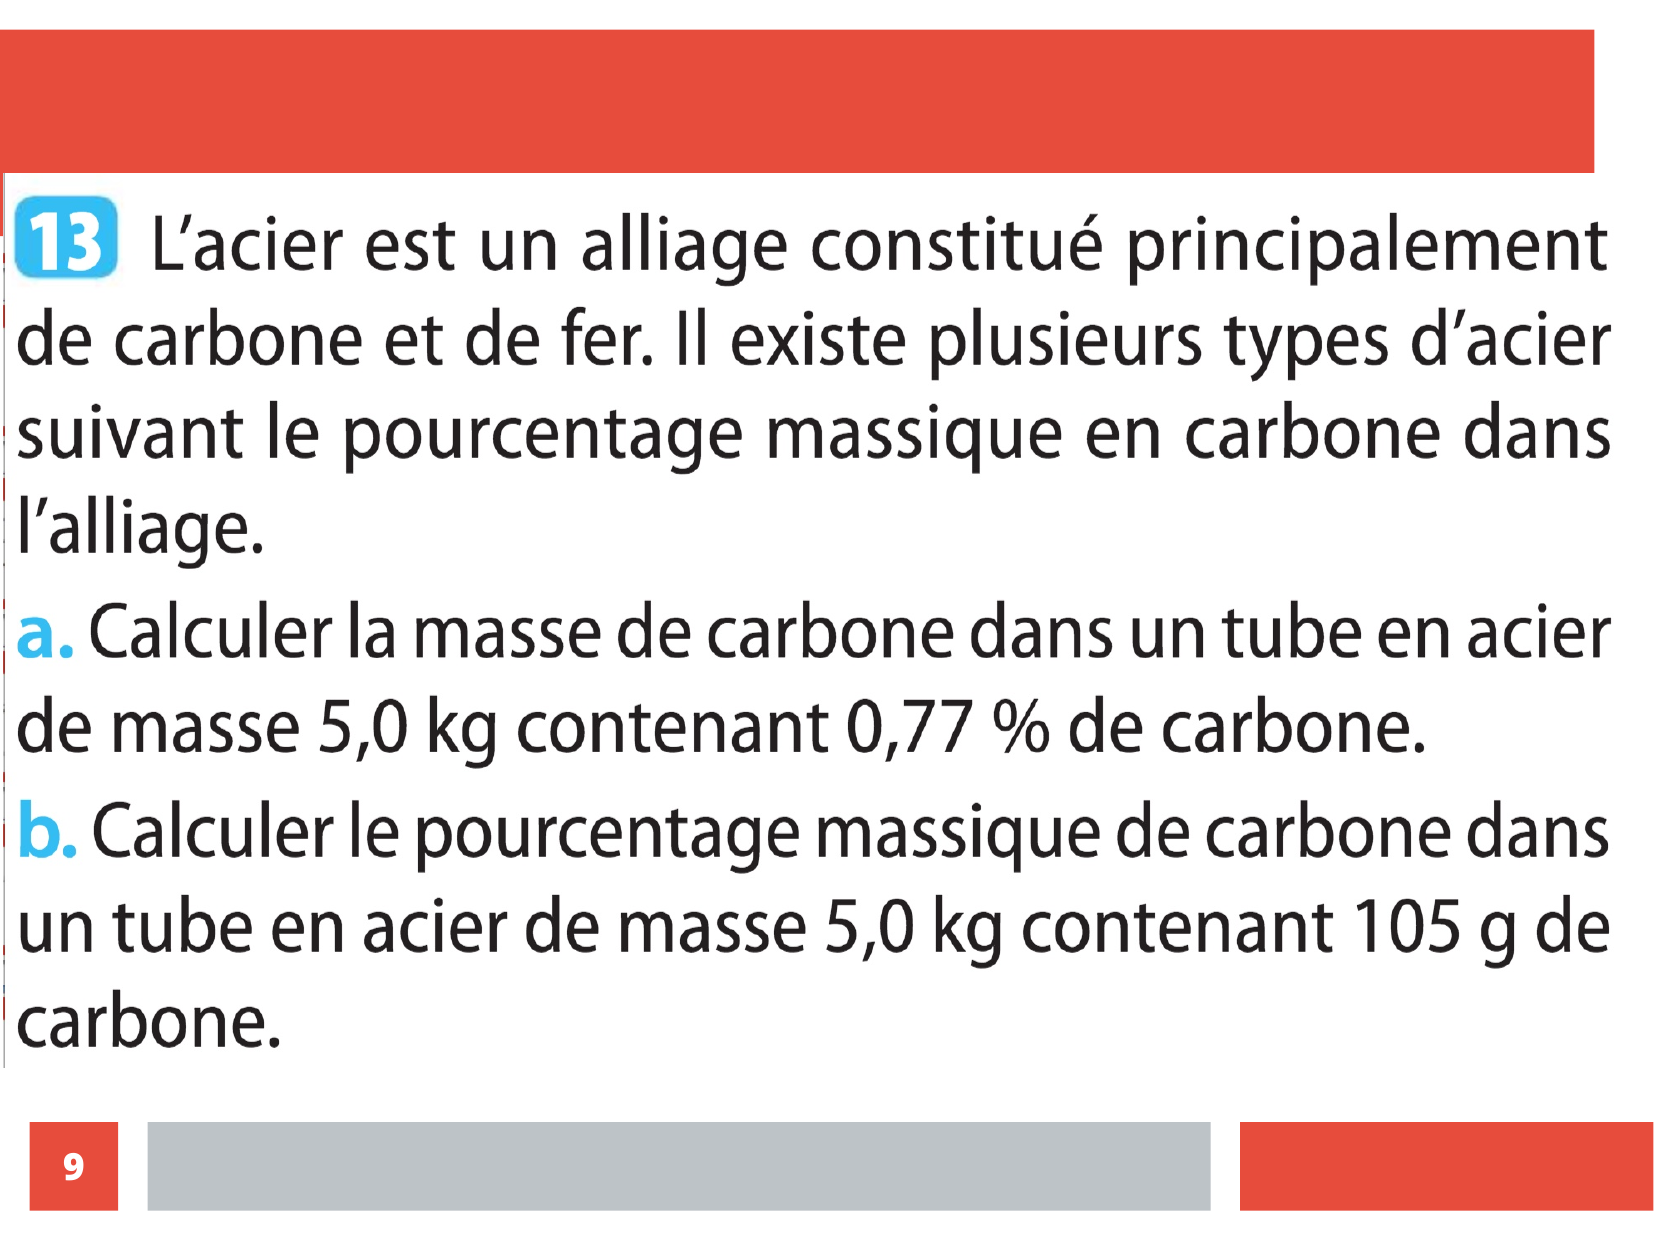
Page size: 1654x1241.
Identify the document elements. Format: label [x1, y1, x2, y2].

picture [3, 173, 1654, 1068]
